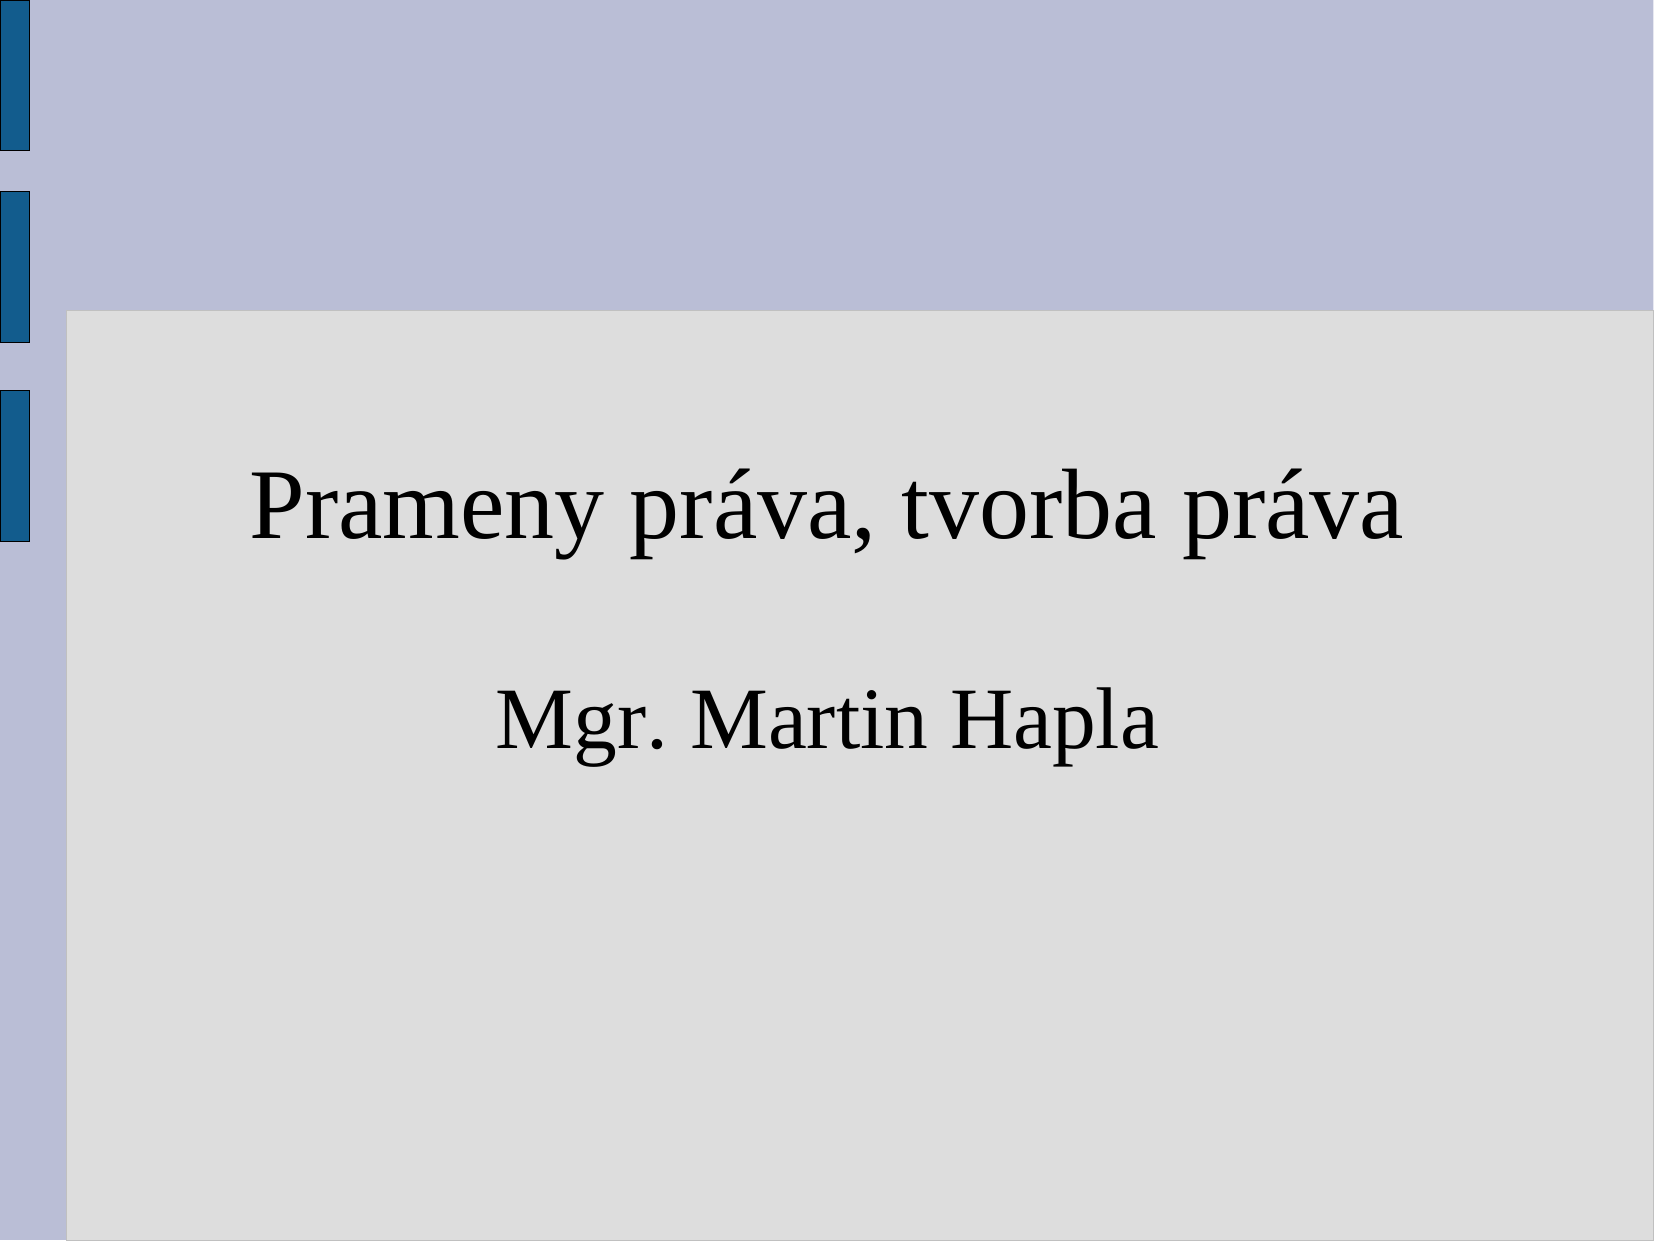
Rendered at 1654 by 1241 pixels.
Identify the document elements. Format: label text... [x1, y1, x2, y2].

subtitle Prameny práva, tvorba práva Mgr. Martin Hapla [121, 91, 1534, 1127]
